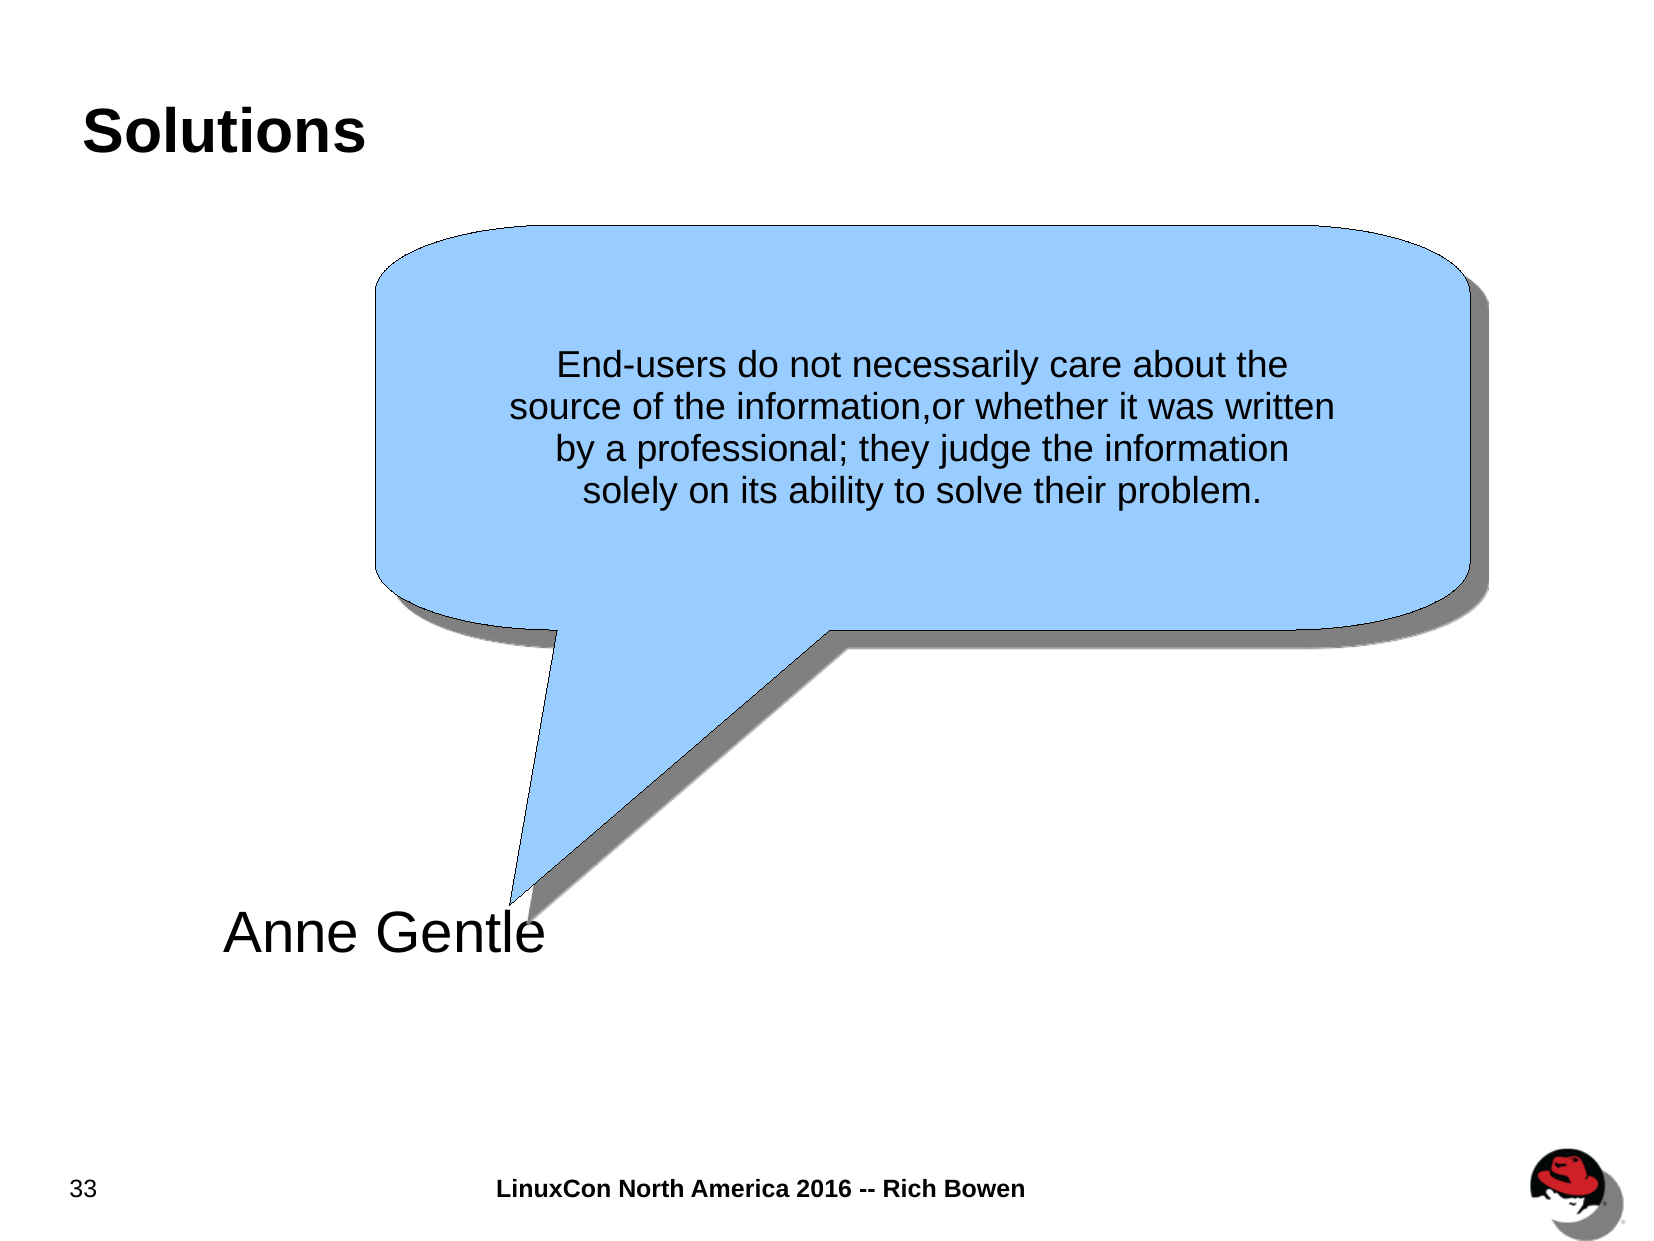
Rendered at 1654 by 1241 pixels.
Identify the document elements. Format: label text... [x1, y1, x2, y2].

title Solutions [82, 37, 1571, 226]
text_box End-users do not necessarily care about the source of the information,or whether it was written by a professional; they judge the information solely on its ability to solve their problem. [375, 225, 1471, 906]
picture [1529, 1146, 1613, 1224]
list Anne Gentle [86, 900, 556, 1039]
